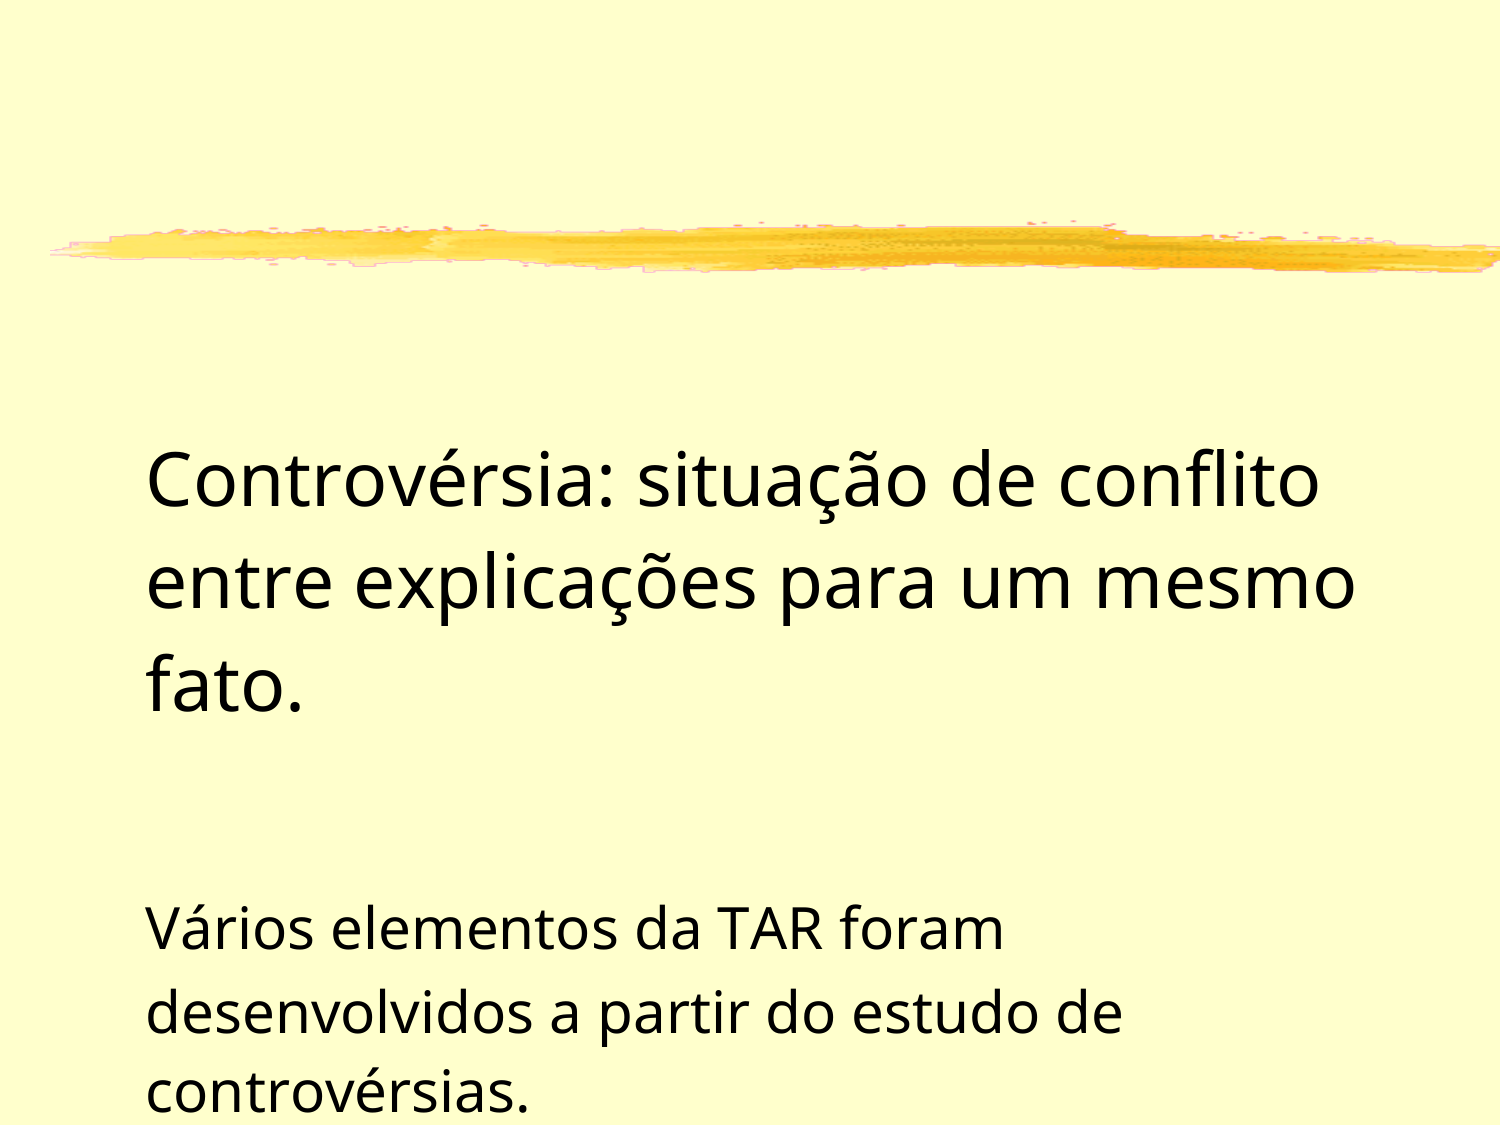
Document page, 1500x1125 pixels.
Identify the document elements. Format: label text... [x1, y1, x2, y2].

picture [50, 215, 1500, 284]
list Controvérsia: situação de conflito entre explicações para um mesmo fato. Vários elementos da TAR foram desenvolvidos a partir do estudo de controvérsias. [74, 309, 1417, 1125]
